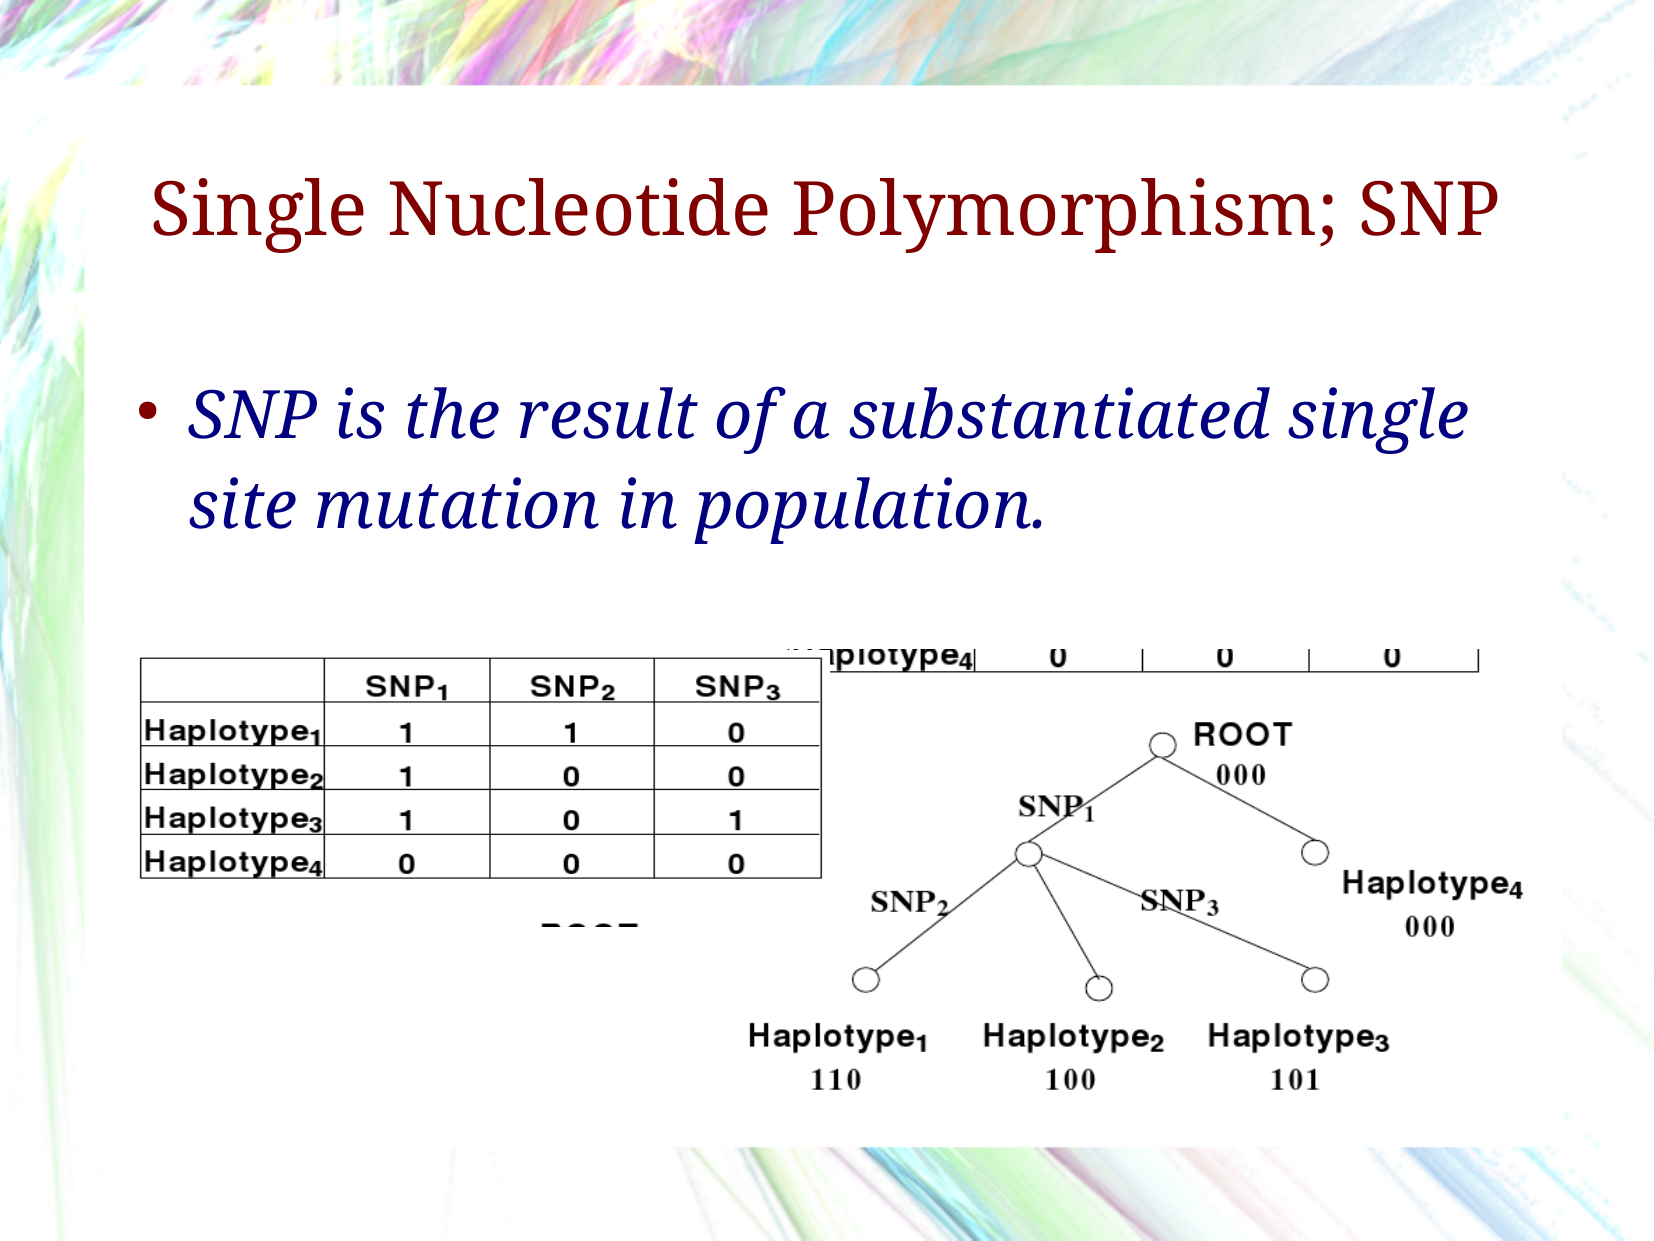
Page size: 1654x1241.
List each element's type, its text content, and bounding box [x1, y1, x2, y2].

picture [0, 0, 1654, 1241]
title Single Nucleotide Polymorphism; SNP [82, 109, 1571, 303]
list SNP is the result of a substantiated single site mutation in population. [118, 366, 1571, 1171]
